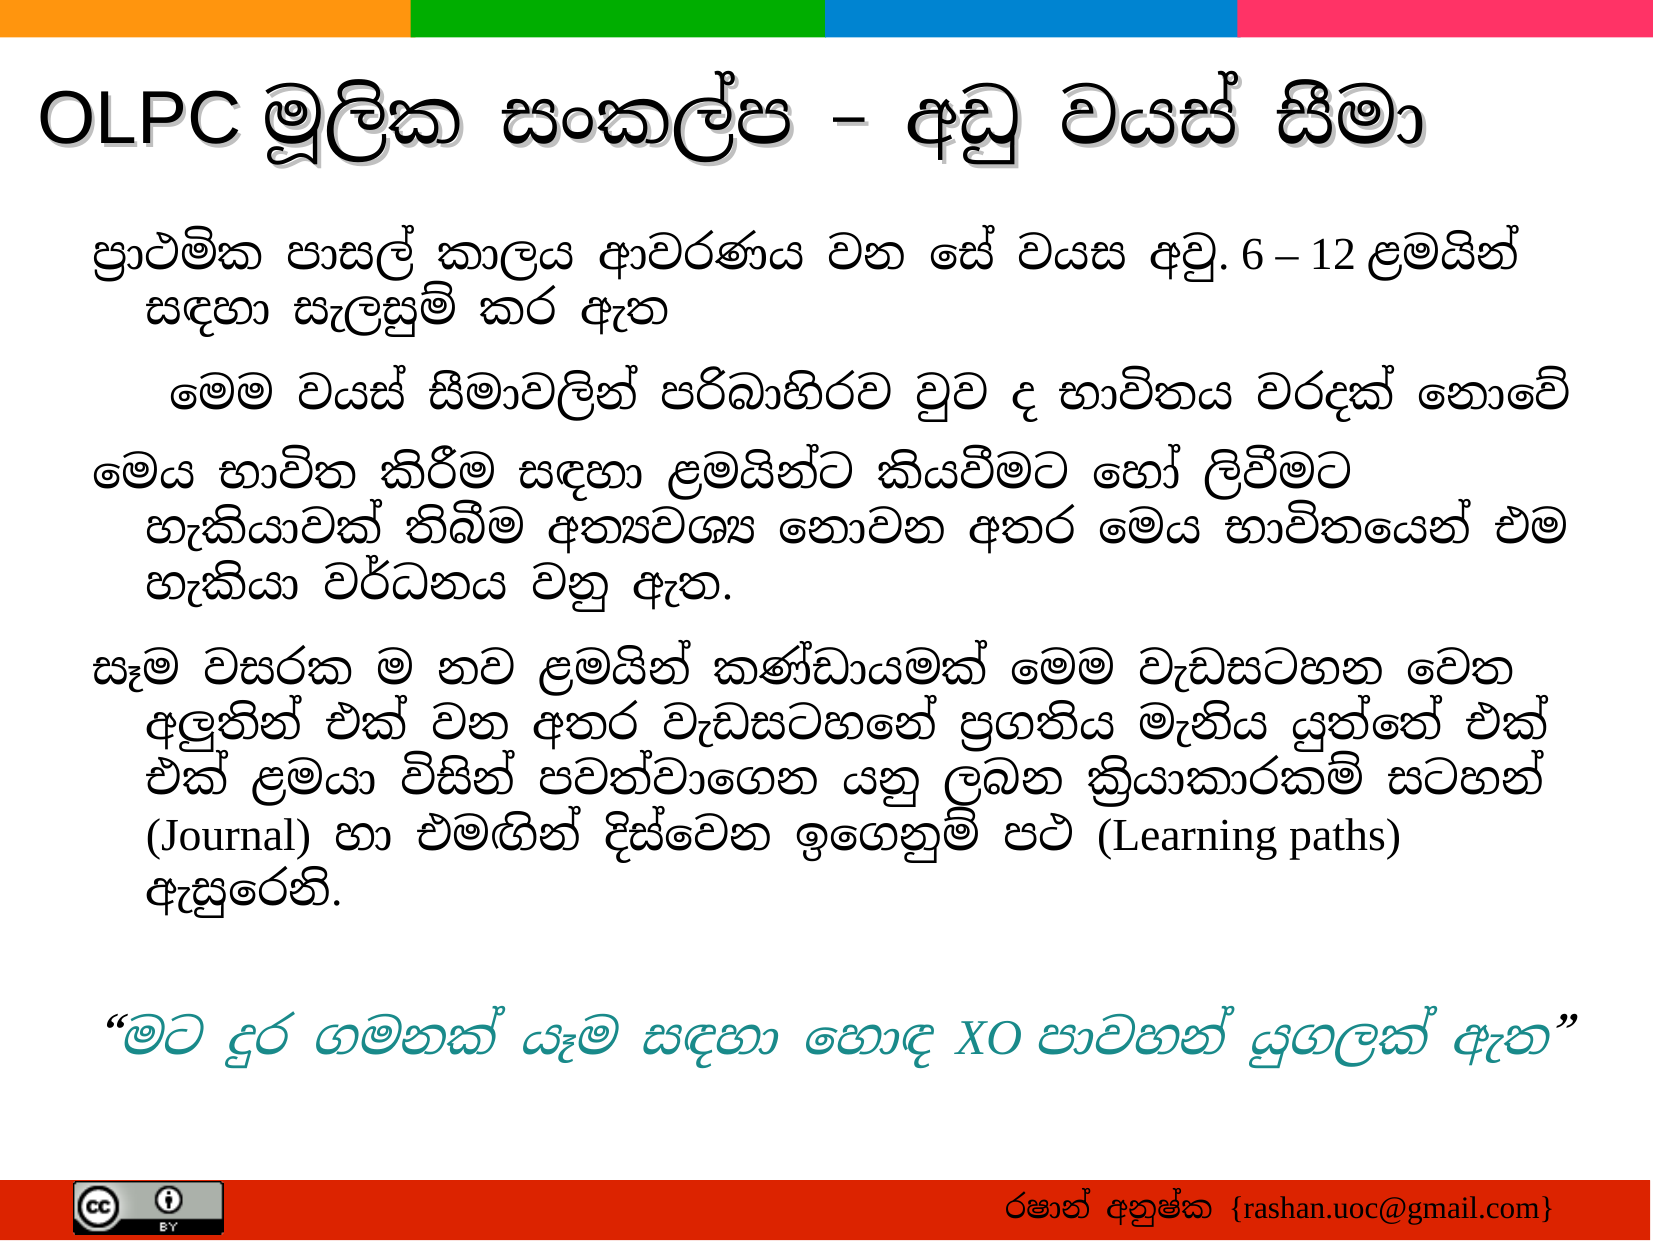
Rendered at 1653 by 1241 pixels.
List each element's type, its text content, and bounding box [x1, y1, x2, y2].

title OLPC මූලික සංකල්ප – අඩු වයස් සීමා [37, 61, 1613, 171]
picture [73, 1181, 224, 1235]
list ප්‍රාථමික පාසල් කාලය ආවරණය වන සේ වයස අවු. 6 – 12 ළමයින් සඳහා සැලසුම් කර ඇත මෙම වයස් සීමාවලින් පරිබාහිරව වුව ද භාවිතය වරදක් නොවේ මෙය භාවිත කිරීම සඳහා ළමයින්ට කියවීමට හෝ ලිවීමට හැකියාවක් තිබීම අත්‍යවශ්‍ය නොවන අතර මෙය භාවිතයෙන් එම හැකියා වර්ධනය වනු ඇත. සෑම වසරක ම නව ළමයින් කණ්ඩායමක් මෙම වැඩසටහන වෙත අලුතින් එක් වන අතර වැඩසටහනේ ප්‍රගතිය මැනිය යුත්තේ එක් එක් ළමයා විසින් පවත්වාගෙන යනු ලබන ක්‍රියාකාරකම් සටහන් (Journal) හා එමඟින් දිස්වෙන ඉගෙනුම් පථ (Learning paths) ඇසුරෙනි. “මට දුර ගමනක් යෑම සඳහා හොඳ XO පාවහන් යුගලක් ඇත” [75, 225, 1576, 1127]
